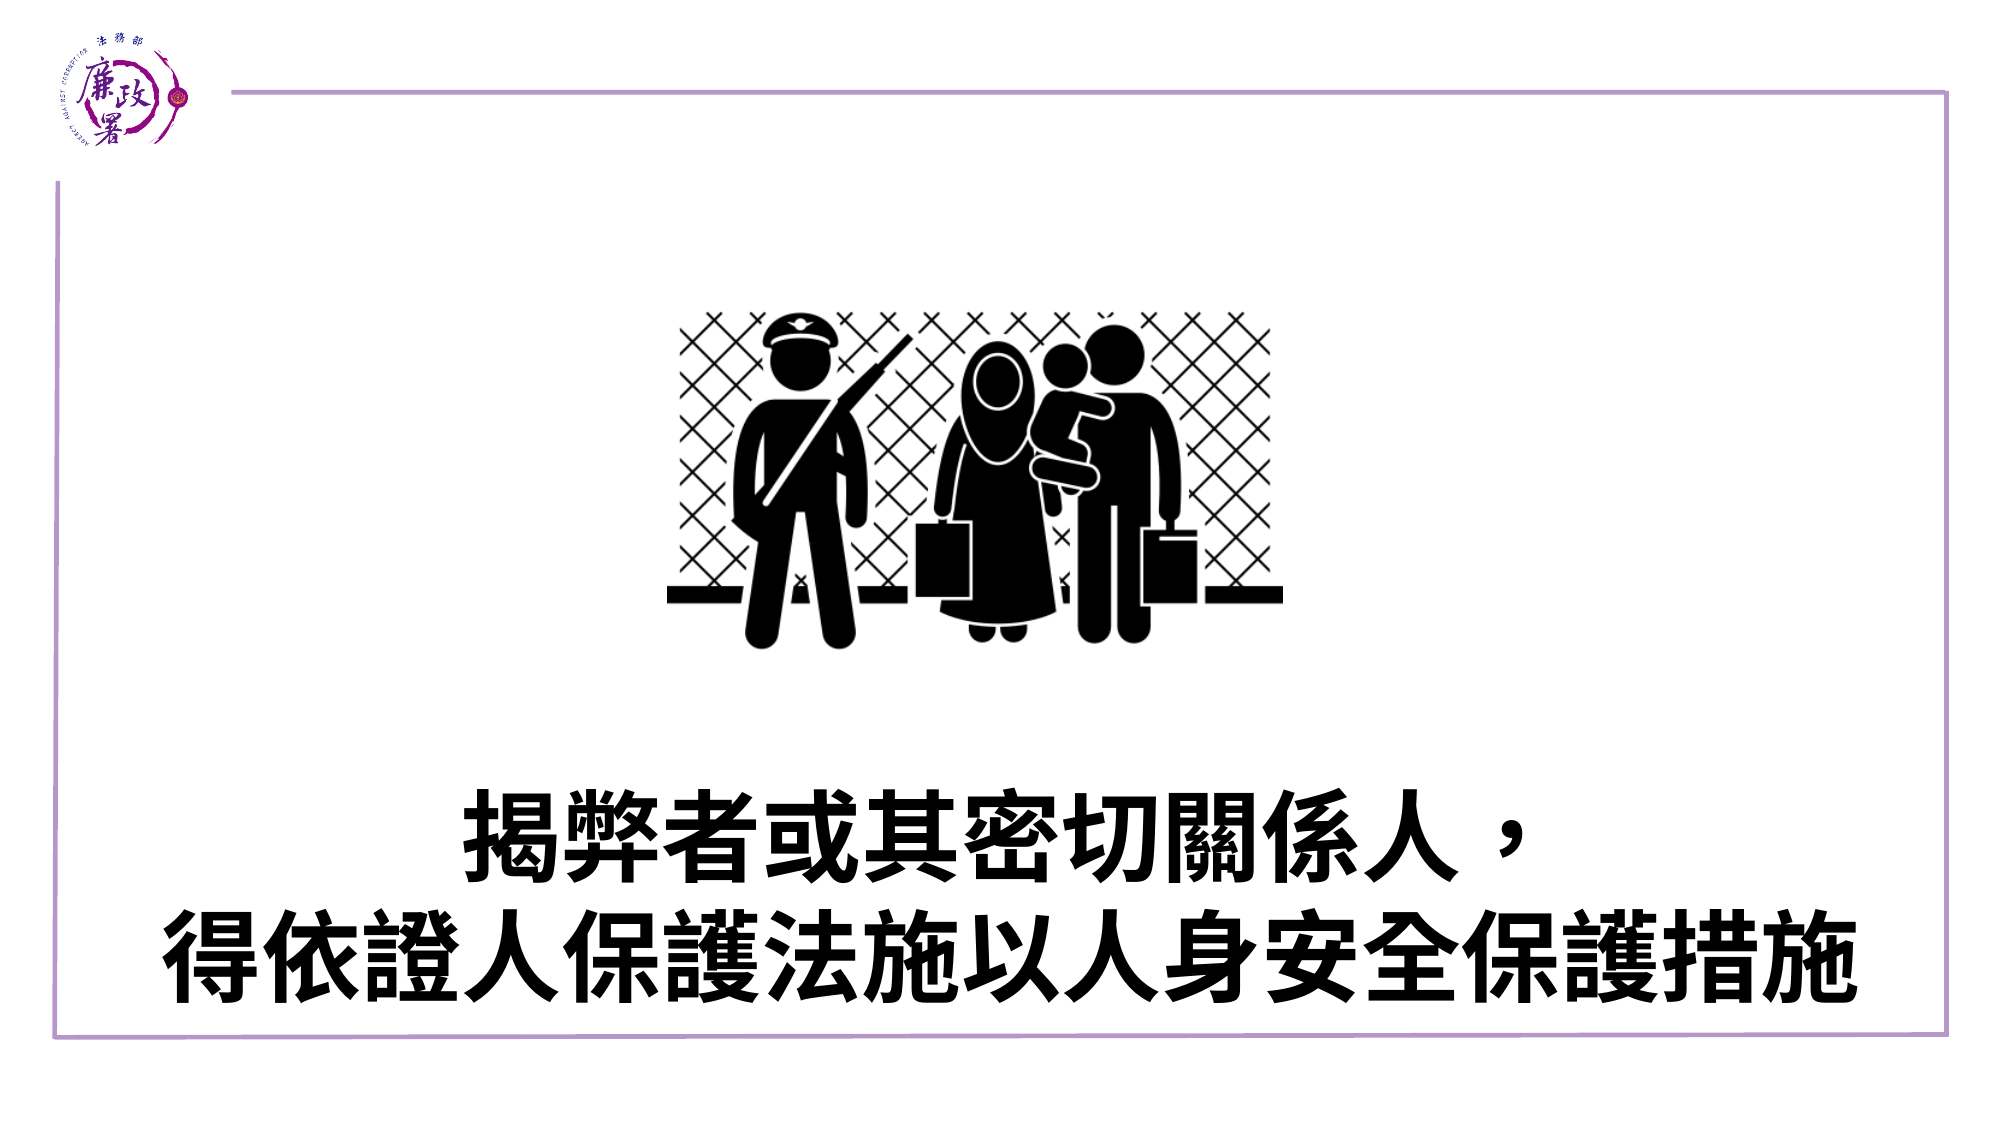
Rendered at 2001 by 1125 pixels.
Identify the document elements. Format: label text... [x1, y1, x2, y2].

picture [667, 173, 1283, 767]
text_box 揭弊者或其密切關係人， 得依證人保護法施以人身安全保護措施 [146, 767, 1877, 1023]
picture [60, 32, 188, 146]
